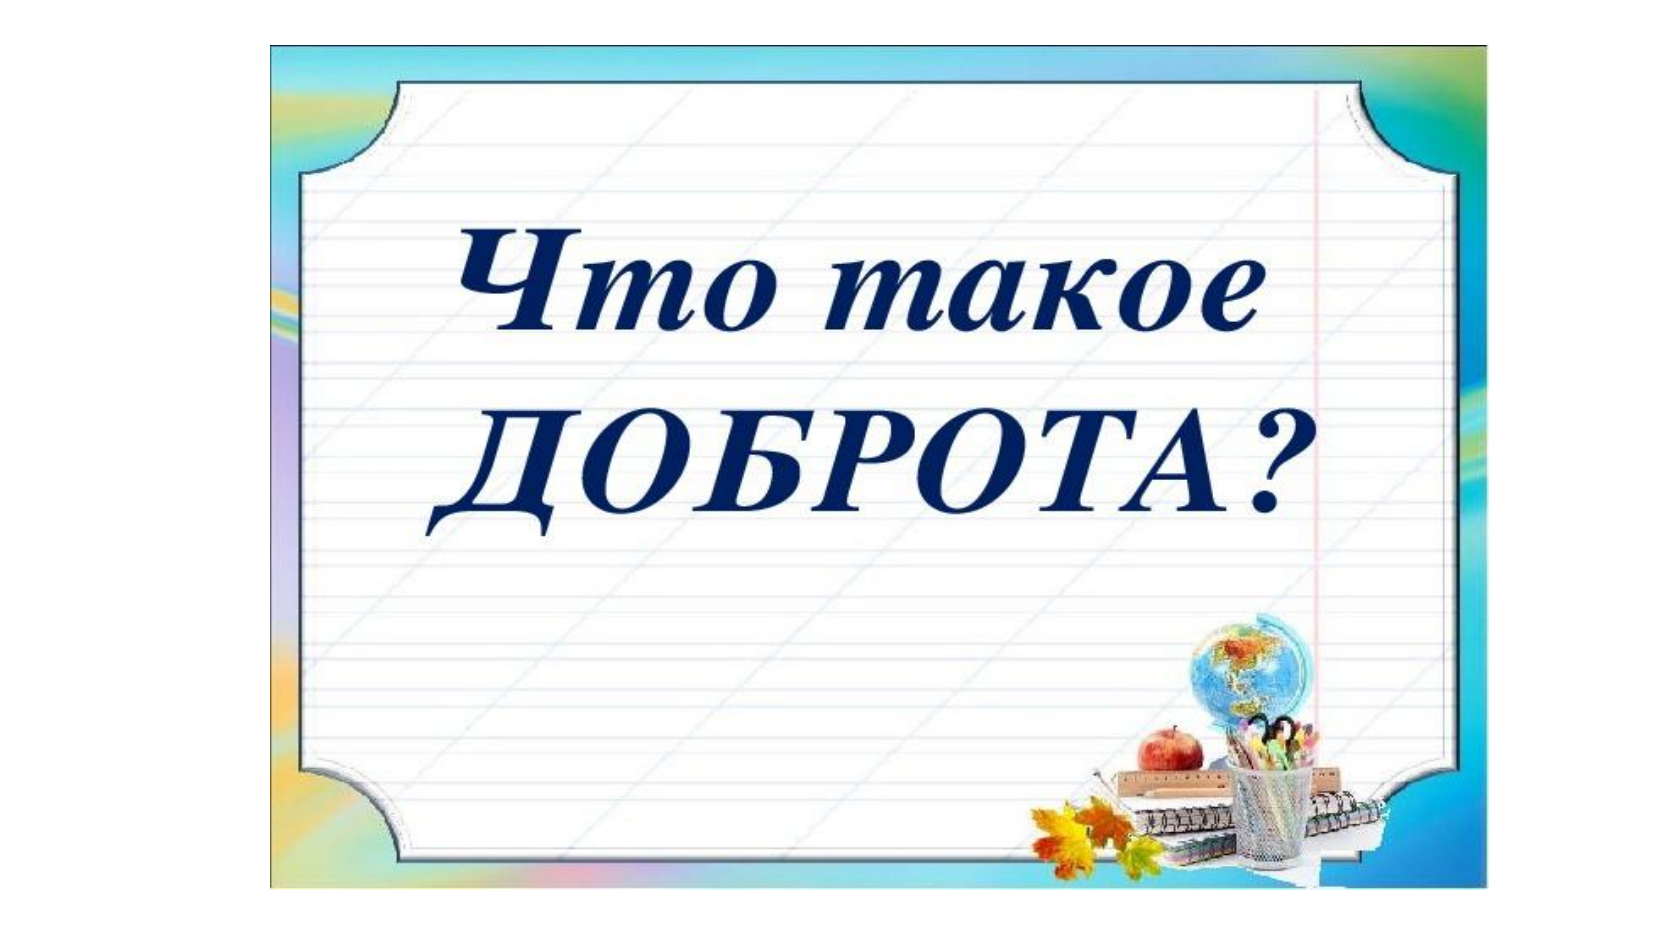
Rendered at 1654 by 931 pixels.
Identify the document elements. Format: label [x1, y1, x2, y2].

picture [270, 45, 1489, 890]
